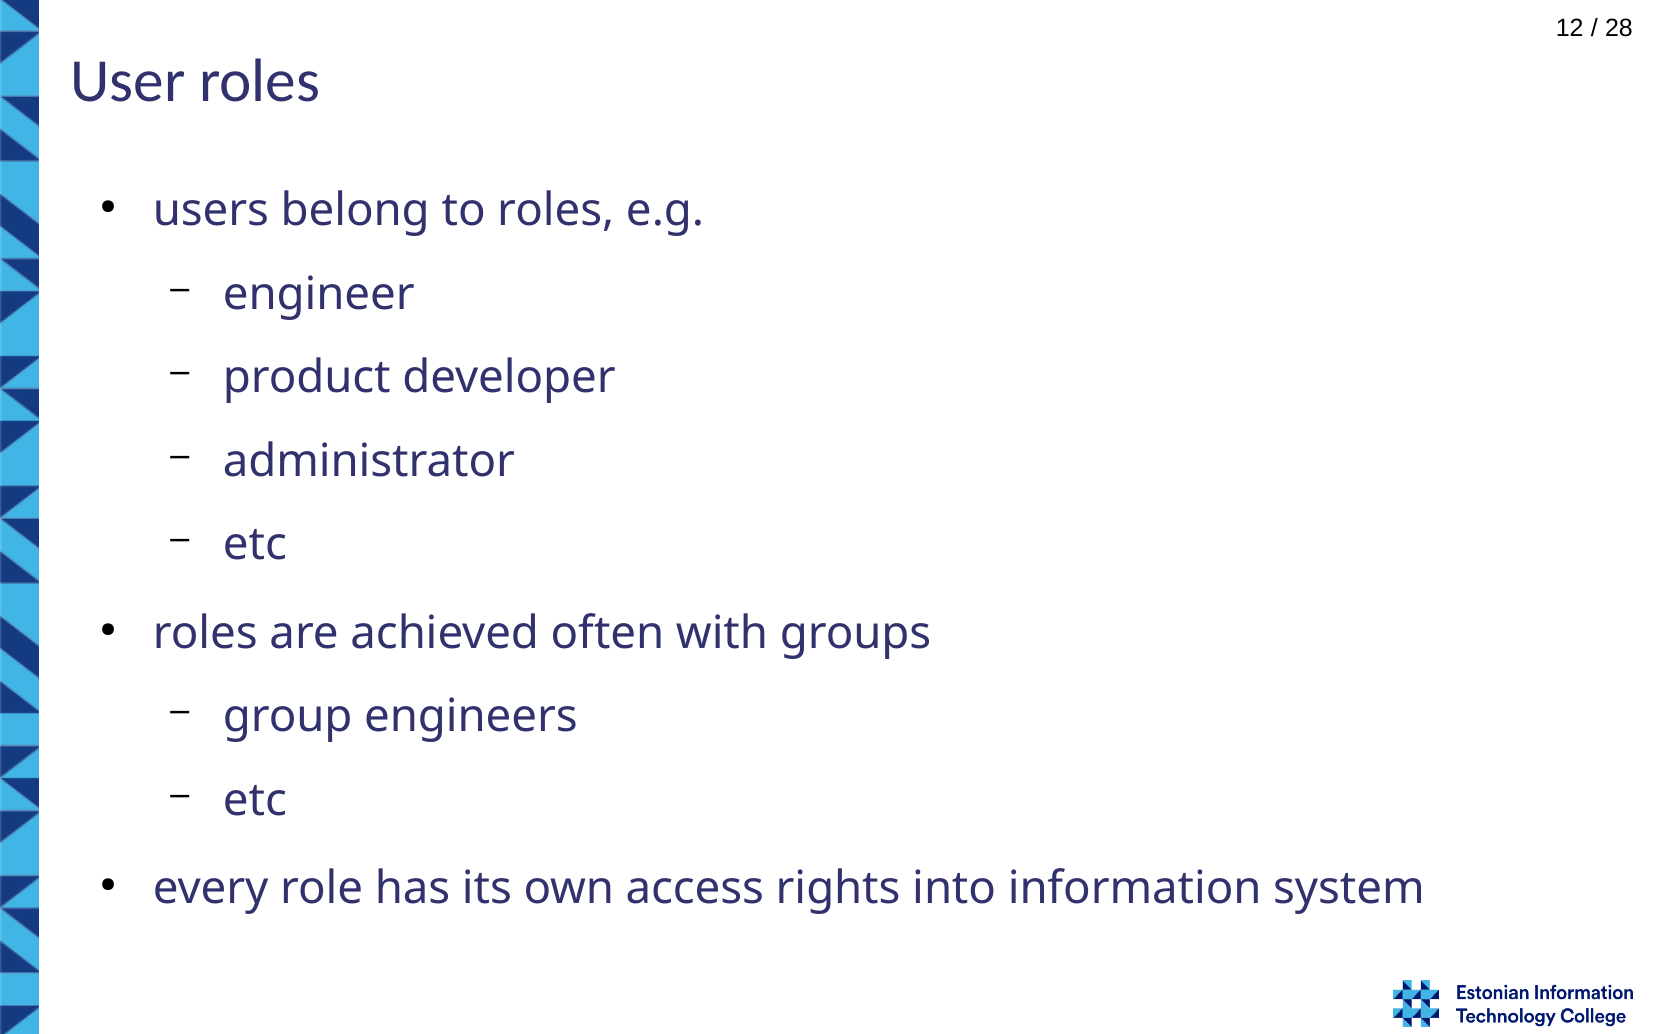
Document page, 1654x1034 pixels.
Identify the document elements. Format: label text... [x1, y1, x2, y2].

list users belong to roles, e.g. engineer product developer administrator etc roles are achieved often with groups group engineers etc every role has its own access rights into information system [82, 176, 1538, 920]
picture [1393, 980, 1633, 1027]
title User roles [70, 41, 1630, 130]
